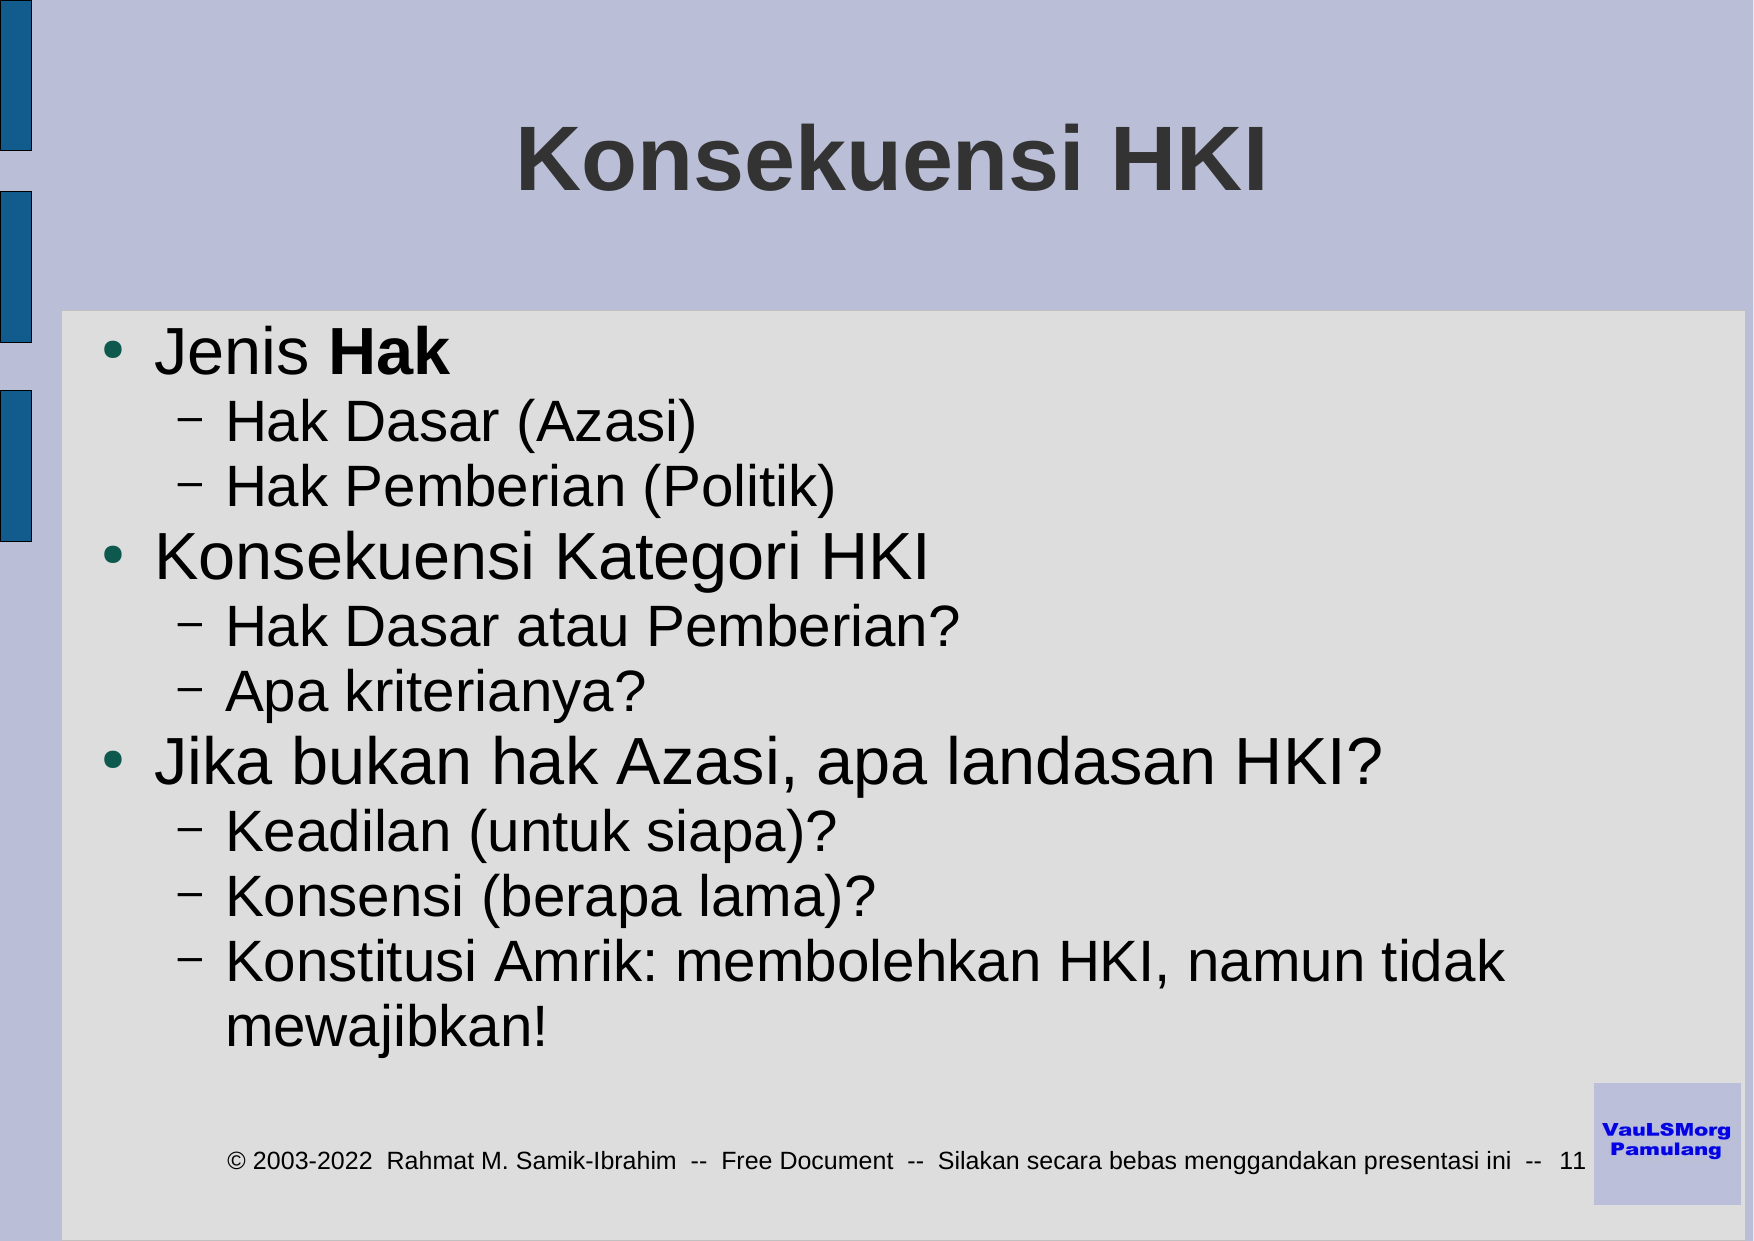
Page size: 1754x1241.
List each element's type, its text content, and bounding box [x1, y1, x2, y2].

title Konsekuensi HKI [58, 86, 1727, 231]
picture [1594, 1083, 1741, 1205]
list Jenis Hak Hak Dasar (Azasi) Hak Pemberian (Politik) Konsekuensi Kategori HKI Hak Dasar atau Pemberian? Apa kriterianya? Jika bukan hak Azasi, apa landasan HKI? Keadilan (untuk siapa)? Konsensi (berapa lama)? Konstitusi Amrik: membolehkan HKI, namun tidak mewajibkan! [83, 314, 1638, 1061]
